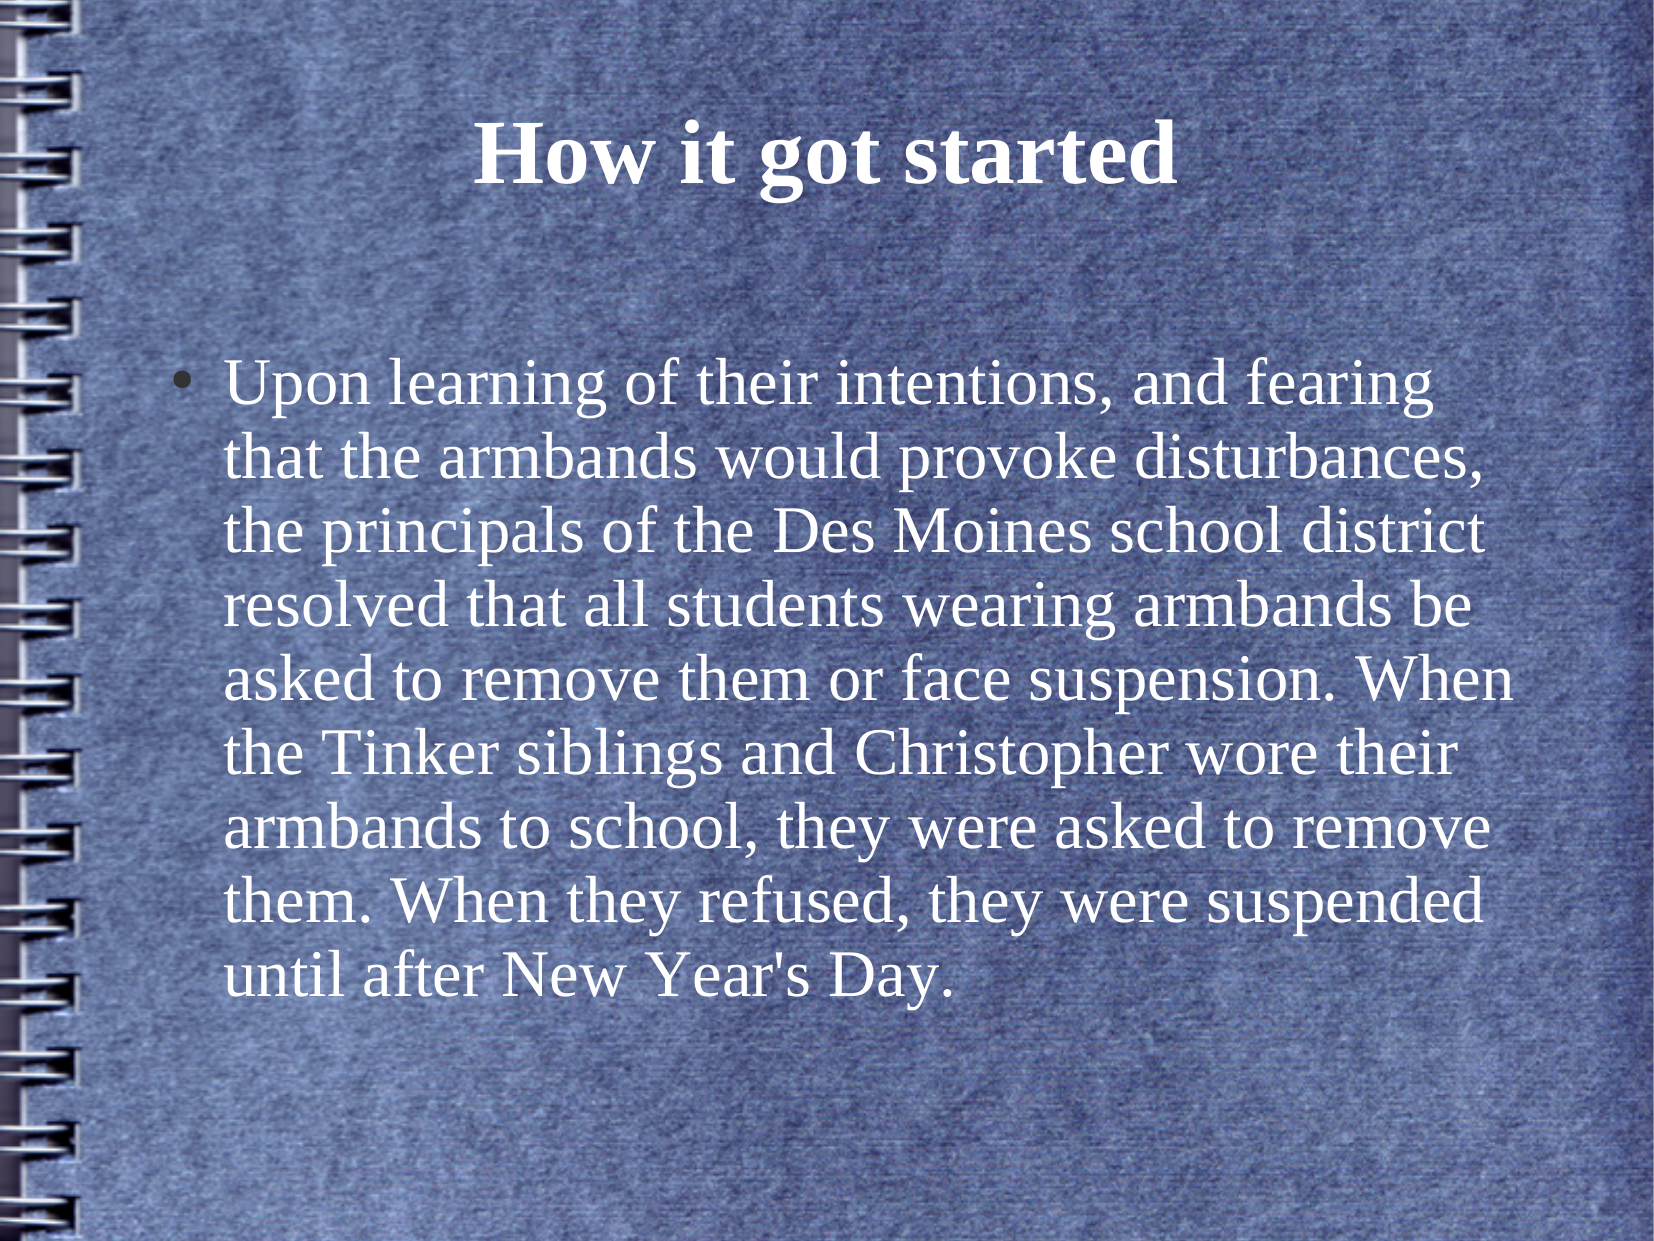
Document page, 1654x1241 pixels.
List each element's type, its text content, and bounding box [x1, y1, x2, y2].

title How it got started [82, 49, 1571, 257]
picture [0, 0, 1654, 1241]
list Upon learning of their intentions, and fearing that the armbands would provoke disturbances, the principals of the Des Moines school district resolved that all students wearing armbands be asked to remove them or face suspension. When the Tinker siblings and Christopher wore their armbands to school, they were asked to remove them. When they refused, they were suspended until after New Year's Day. [152, 344, 1534, 1127]
